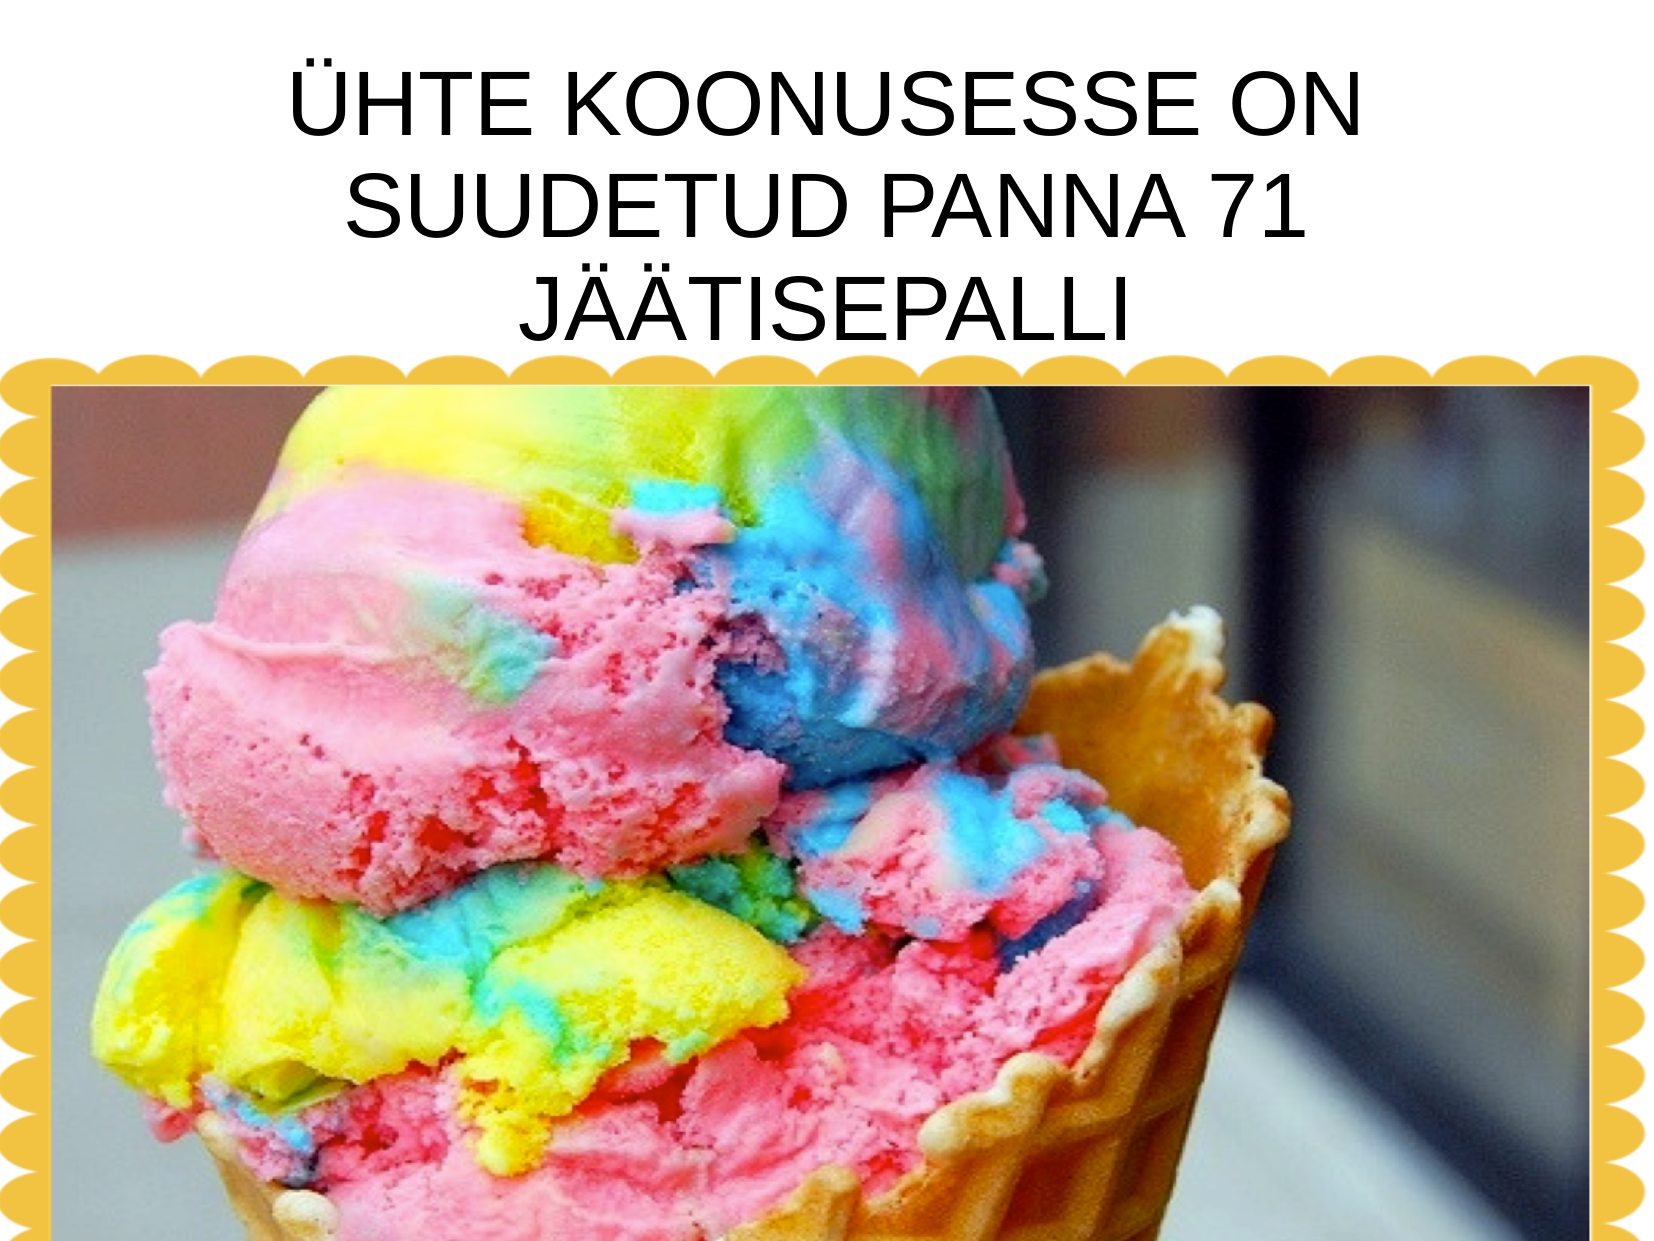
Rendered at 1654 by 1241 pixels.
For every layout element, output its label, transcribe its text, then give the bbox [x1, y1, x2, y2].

title ÜHTE KOONUSESSE ON SUUDETUD PANNA 71 JÄÄTISEPALLI [82, 0, 1571, 354]
picture [0, 354, 1648, 1241]
